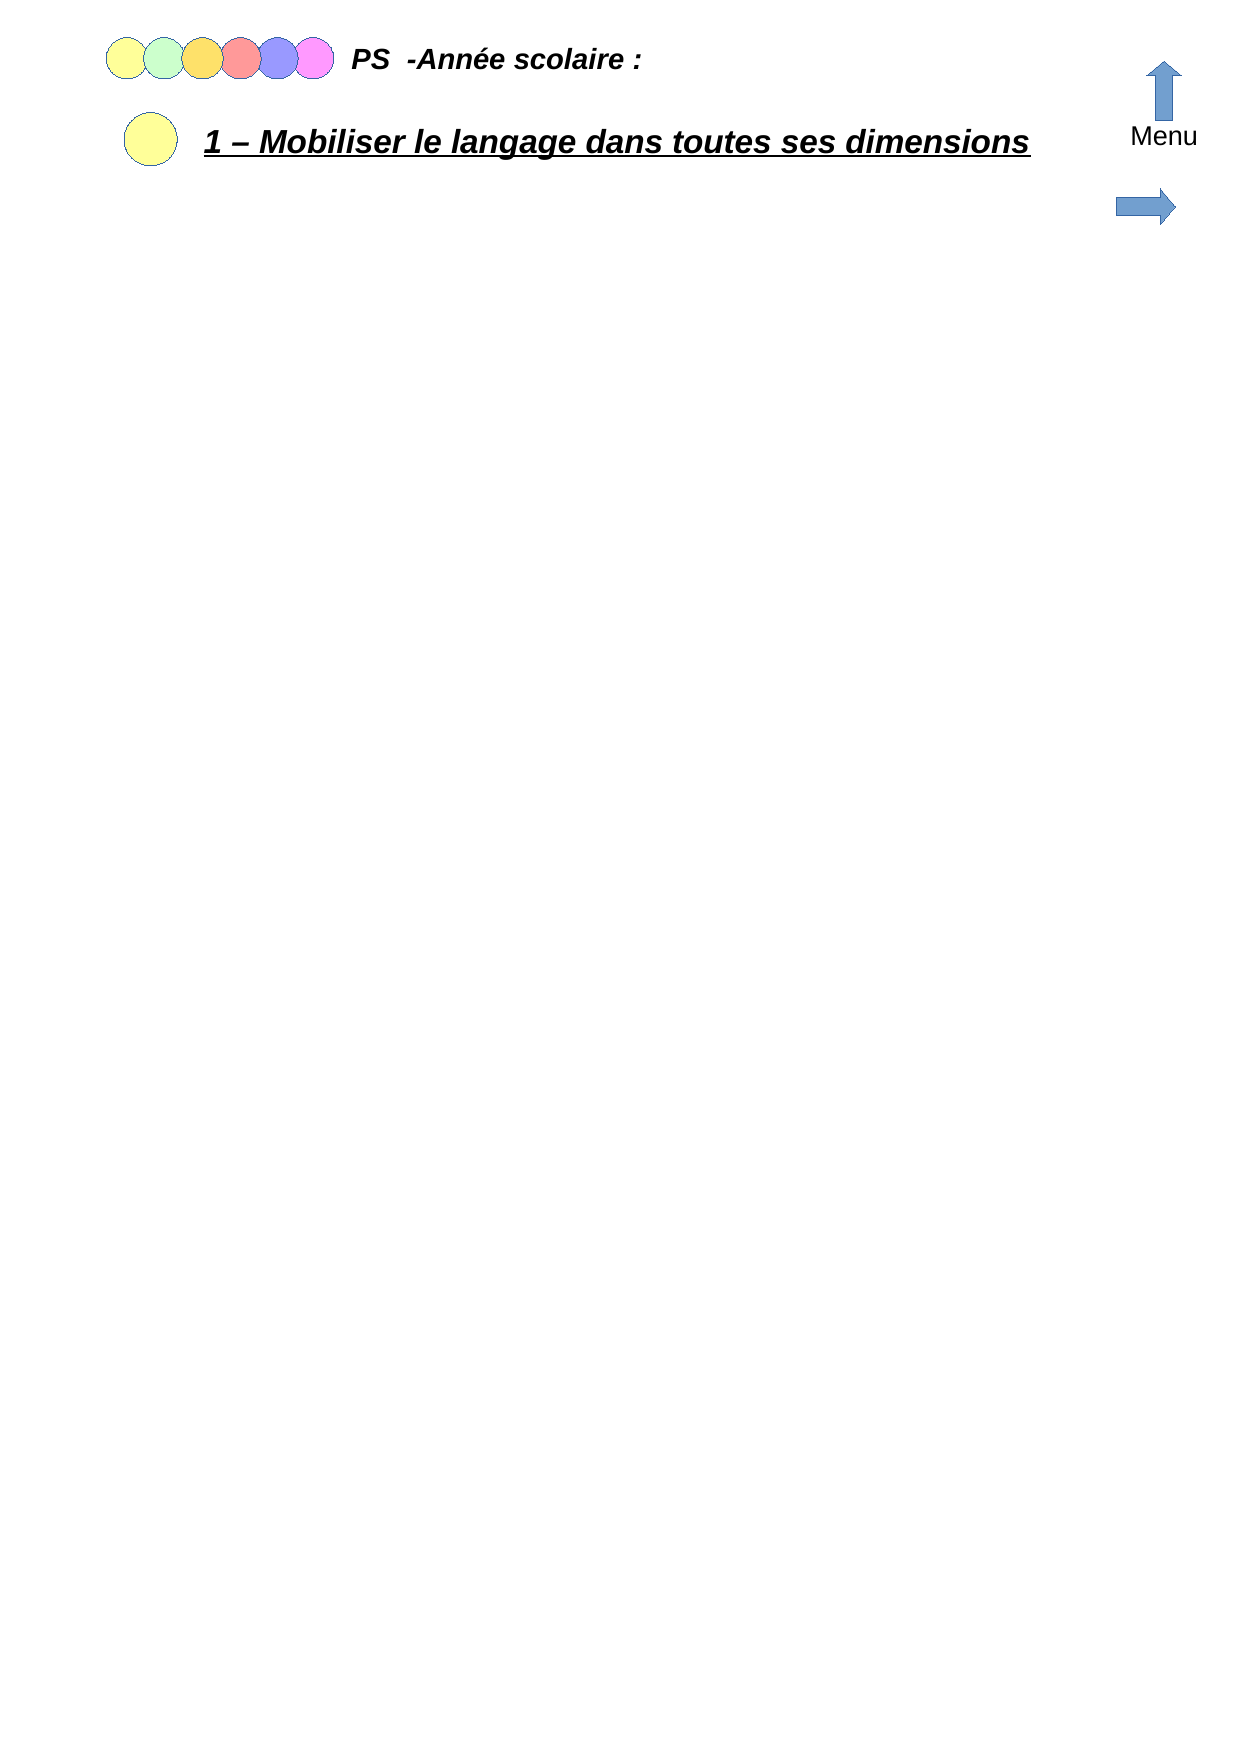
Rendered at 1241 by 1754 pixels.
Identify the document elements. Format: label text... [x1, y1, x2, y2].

text_box 1 – Mobiliser le langage dans toutes ses dimensions [188, 115, 1099, 168]
text_box [1116, 188, 1176, 225]
text_box [124, 112, 178, 166]
text_box PS -Année scolaire : [336, 35, 1058, 86]
text_box Menu [1146, 61, 1182, 121]
text_box [106, 37, 334, 79]
